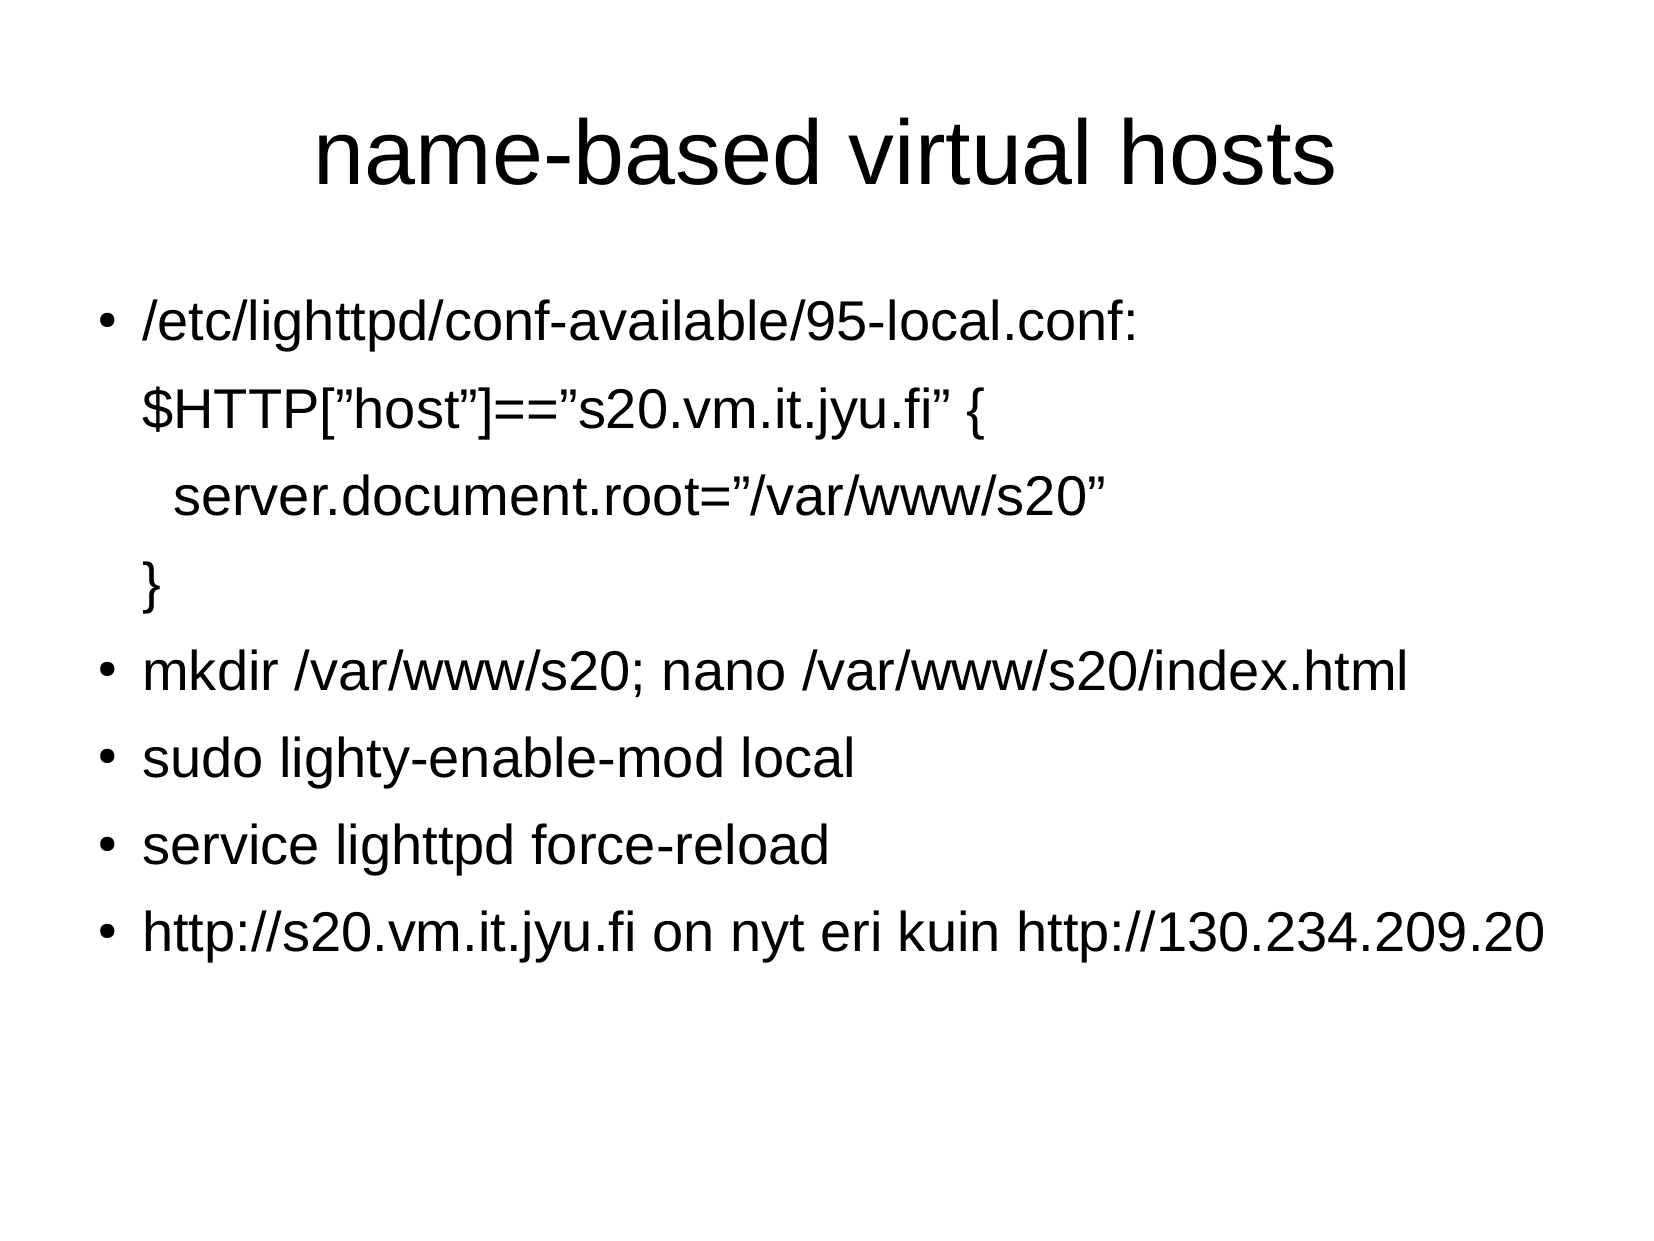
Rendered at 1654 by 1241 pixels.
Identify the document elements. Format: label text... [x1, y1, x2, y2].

title name-based virtual hosts [82, 49, 1571, 257]
list /etc/lighttpd/conf-available/95-local.conf: $HTTP[”host”]==”s20.vm.it.jyu.fi” { server.document.root=”/var/www/s20” } mkdir /var/www/s20; nano /var/www/s20/index.html sudo lighty-enable-mod local service lighttpd force-reload http://s20.vm.it.jyu.fi on nyt eri kuin http://130.234.209.20 [82, 290, 1571, 1010]
